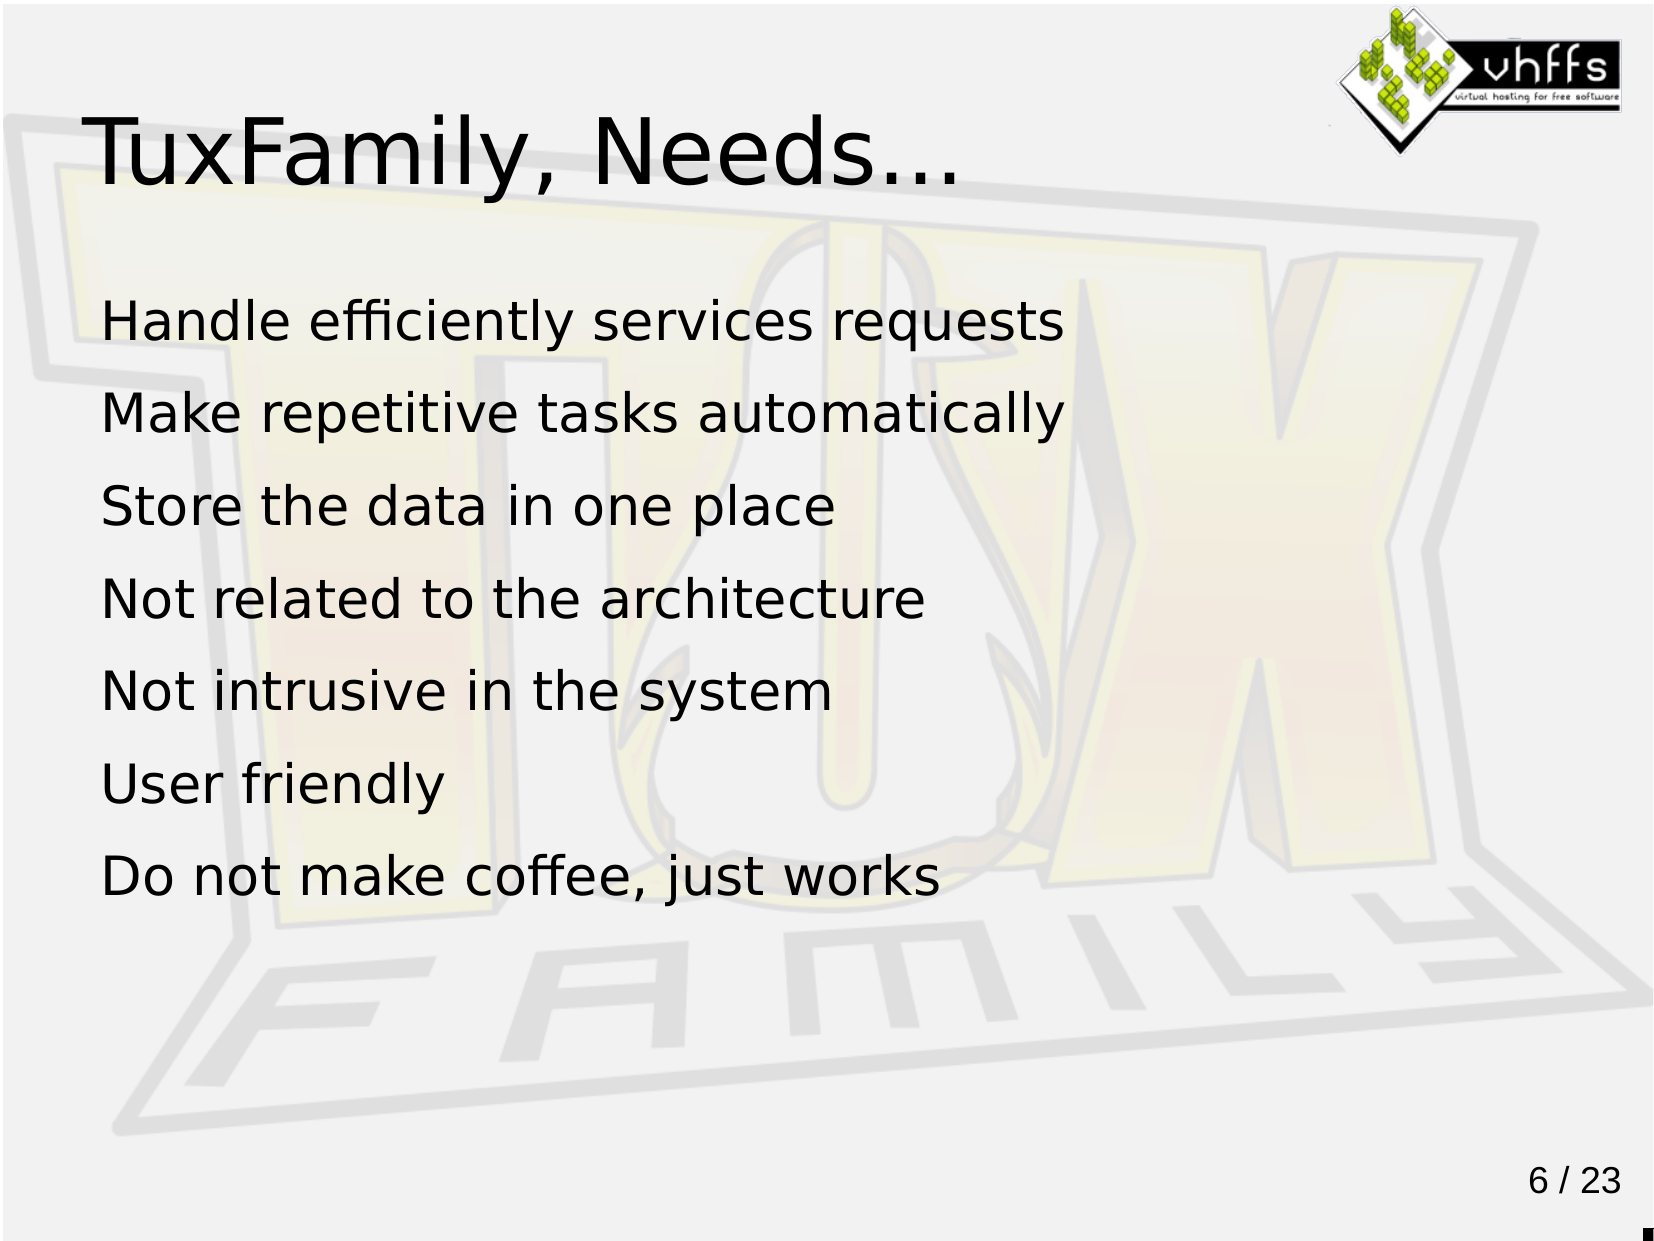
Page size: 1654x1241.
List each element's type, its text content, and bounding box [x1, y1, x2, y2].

list Handle efficiently services requests Make repetitive tasks automatically Store the data in one place Not related to the architecture Not intrusive in the system User friendly Do not make coffee, just works [82, 290, 1571, 1094]
title TuxFamily, Needs... [82, 49, 1571, 257]
text_box [1643, 1228, 1654, 1241]
text_box <numéro> / 23 [1314, 1151, 1637, 1225]
picture [3, 0, 1654, 1241]
